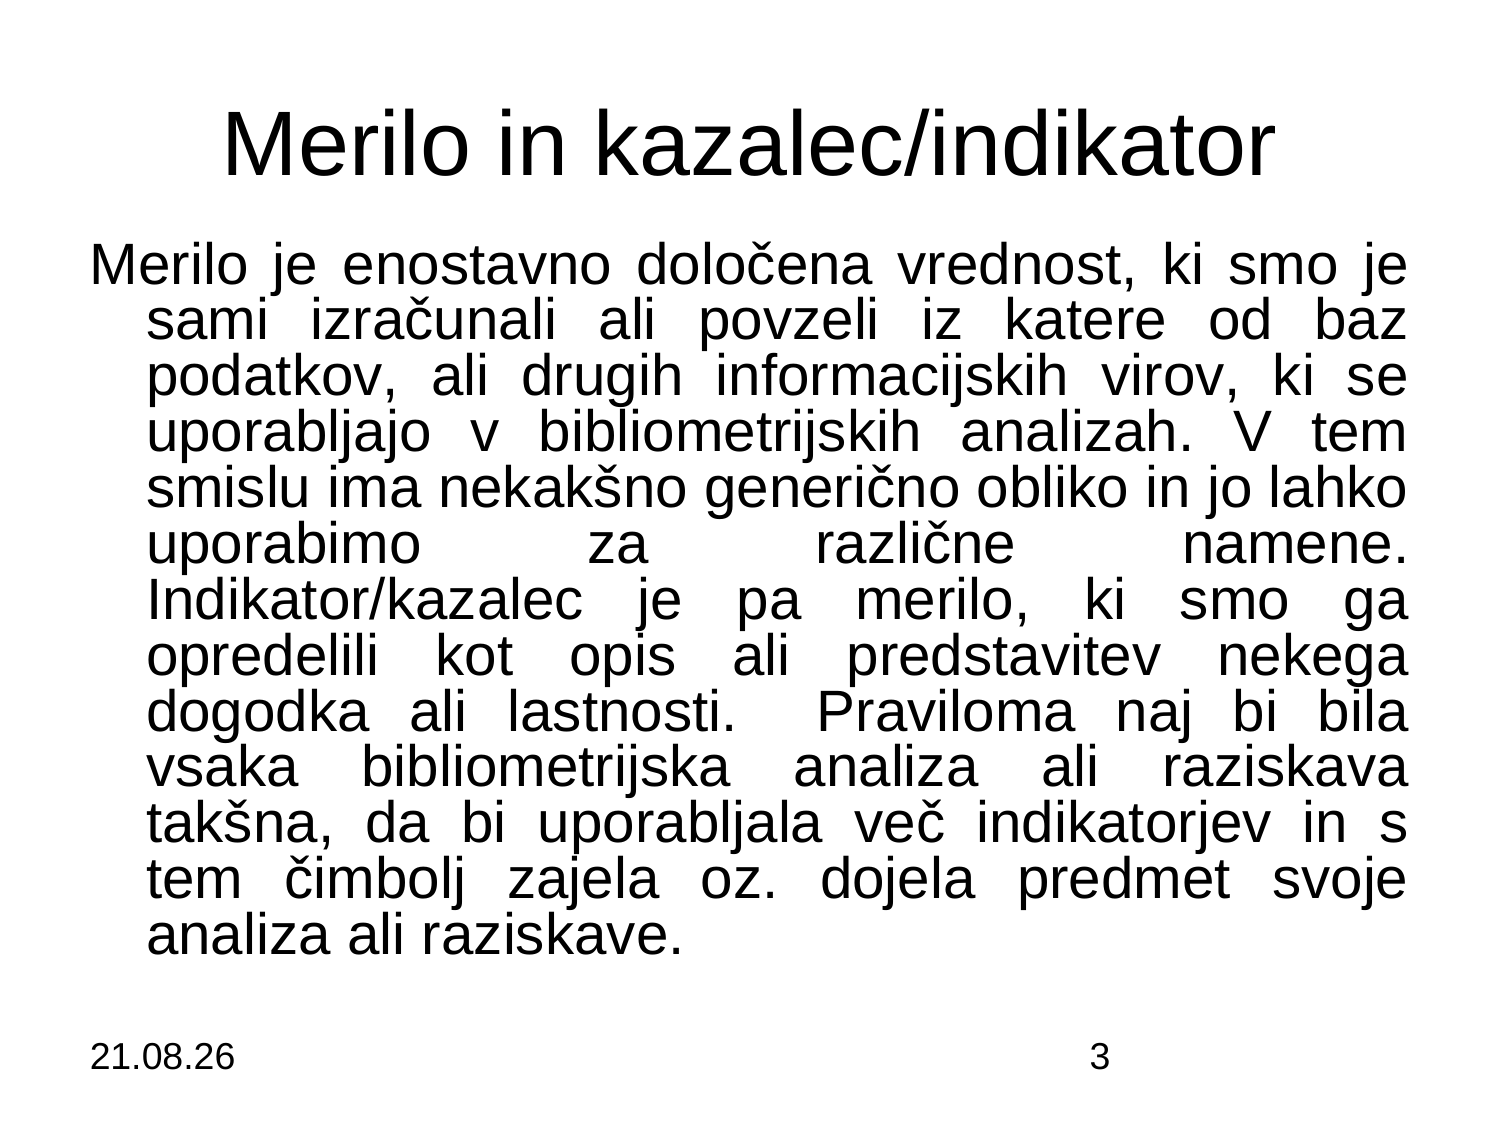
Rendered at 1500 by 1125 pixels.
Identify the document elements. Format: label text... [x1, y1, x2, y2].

title Merilo in kazalec/indikator [75, 45, 1426, 231]
list Merilo je enostavno določena vrednost, ki smo je sami izračunali ali povzeli iz katere od baz podatkov, ali drugih informacijskih virov, ki se uporabljajo v bibliometrijskih analizah. V tem smislu ima nekakšno generično obliko in jo lahko uporabimo za različne namene. Indikator/kazalec je pa merilo, ki smo ga opredelili kot opis ali predstavitev nekega dogodka ali lastnosti. Praviloma naj bi bila vsaka bibliometrijska analiza ali raziskava takšna, da bi uporabljala več indikatorjev in s tem čimbolj zajela oz. dojela predmet svoje analiza ali raziskave. [75, 231, 1426, 1006]
